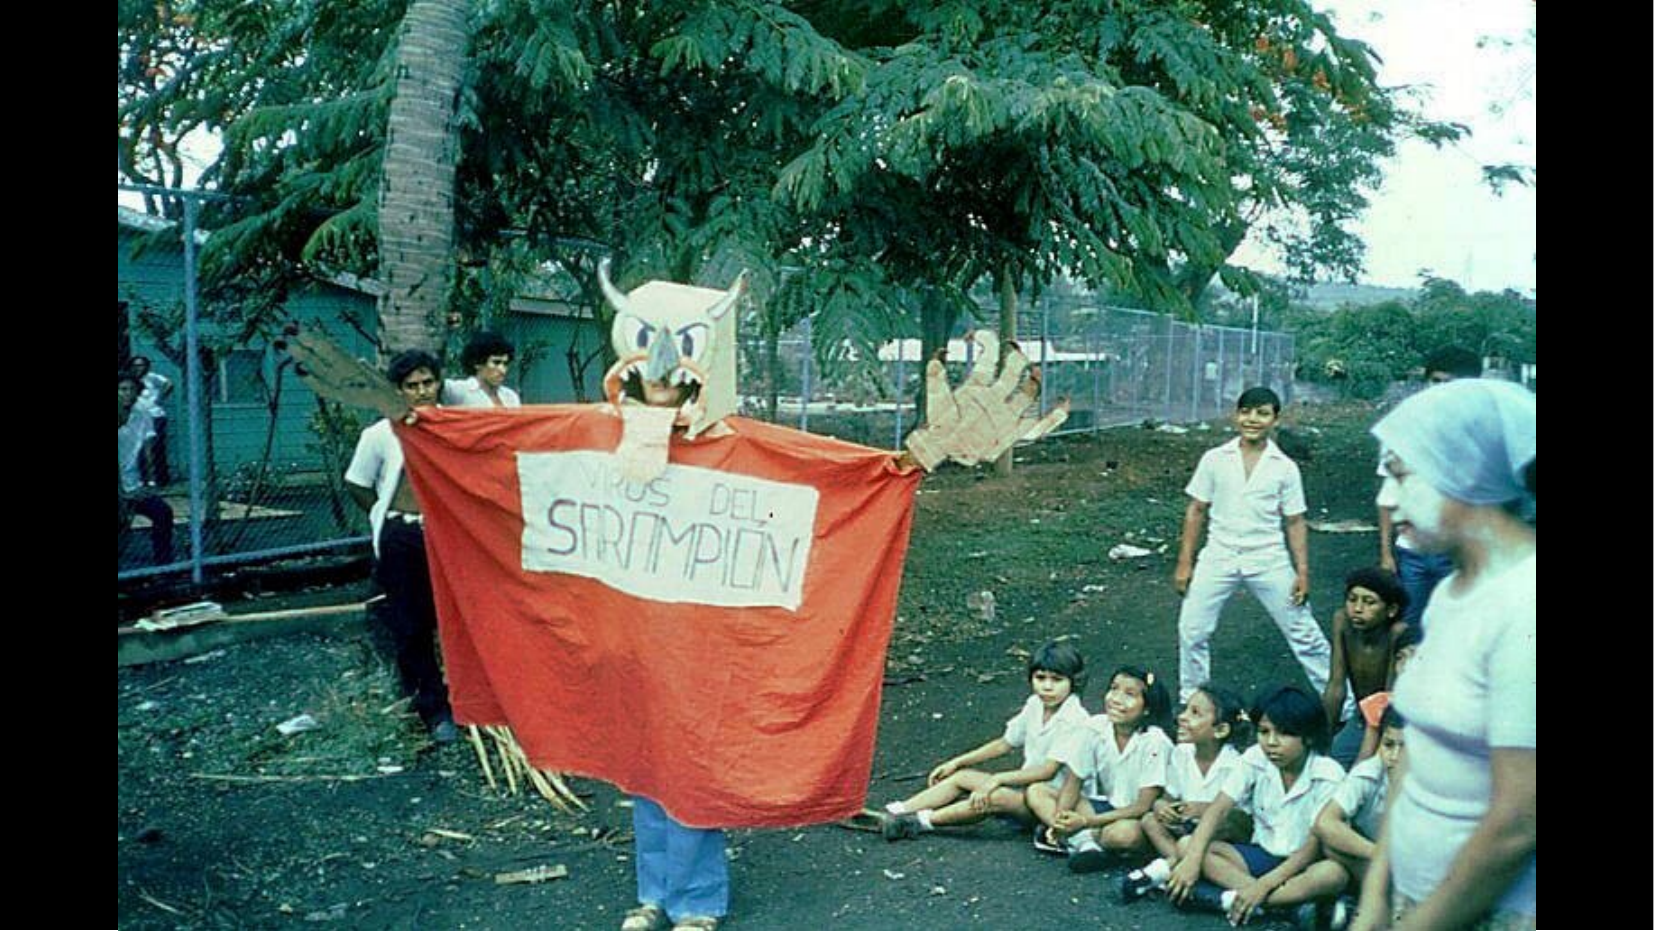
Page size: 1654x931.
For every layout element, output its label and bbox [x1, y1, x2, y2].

picture [118, 0, 1536, 931]
